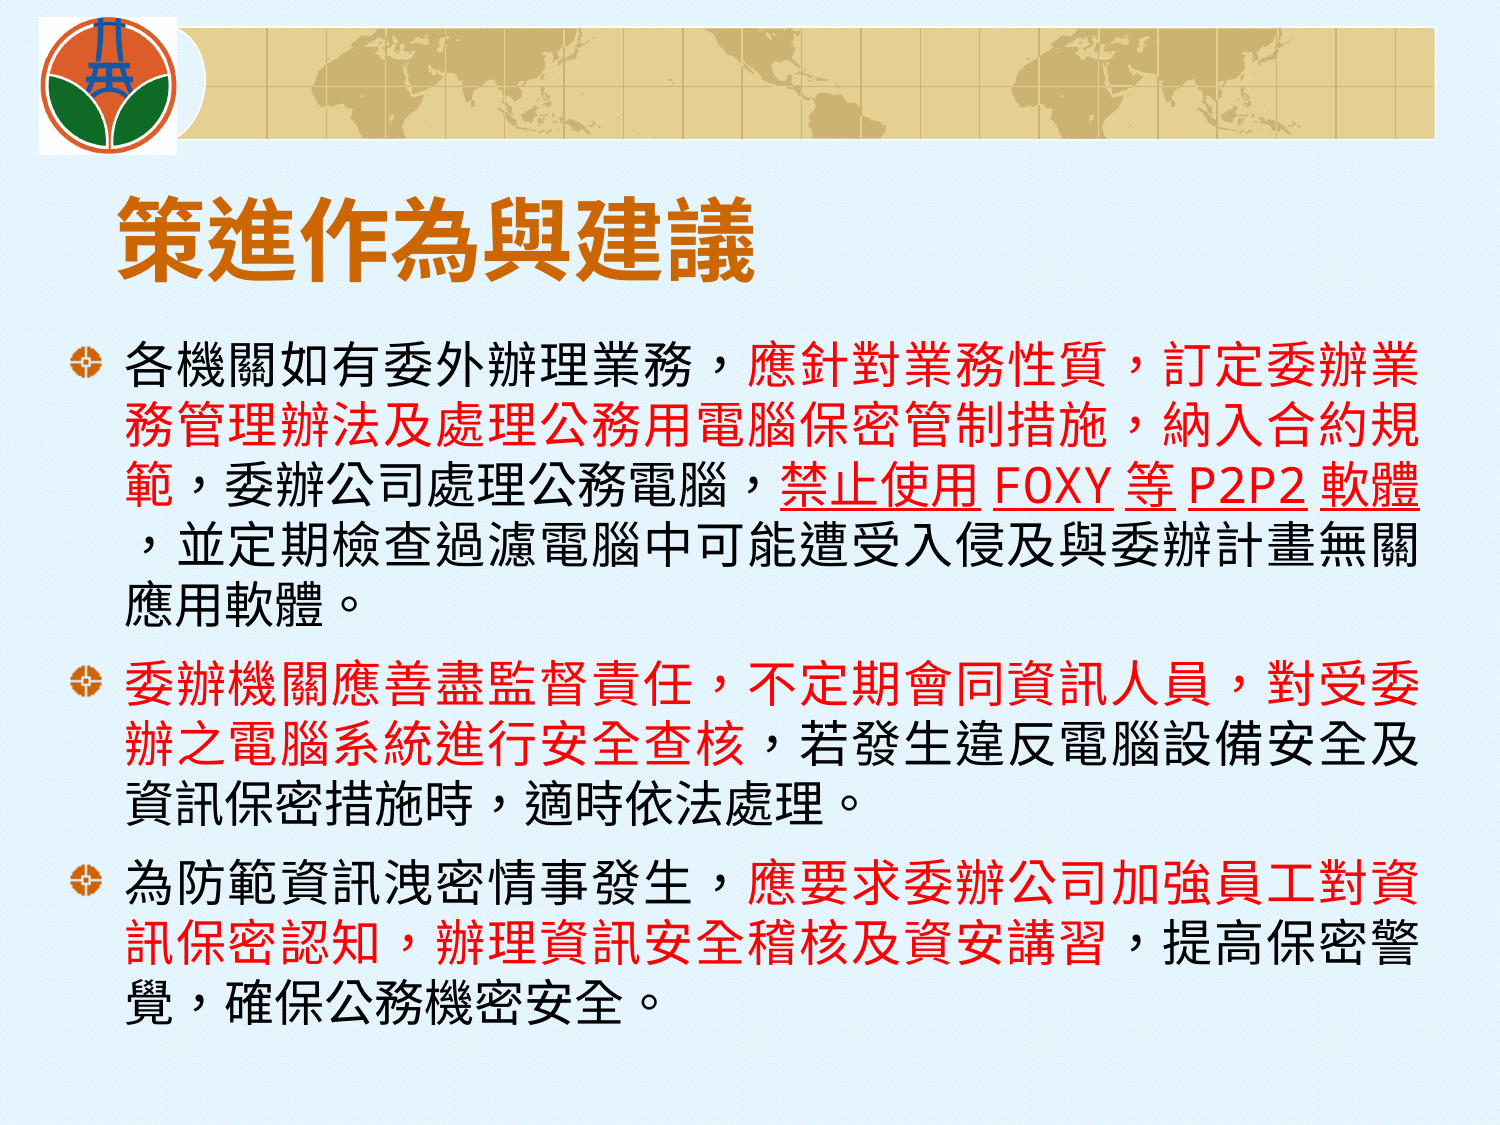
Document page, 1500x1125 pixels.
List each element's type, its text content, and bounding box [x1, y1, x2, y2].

list 各機關如有委外辦理業務，應針對業務性質，訂定委辦業務管理辦法及處理公務用電腦保密管制措施，納入合約規範，委辦公司處理公務電腦，禁止使用FOXY等P2P2軟體，並定期檢查過濾電腦中可能遭受入侵及與委辦計畫無關應用軟體。 委辦機關應善盡監督責任，不定期會同資訊人員，對受委辦之電腦系統進行安全查核，若發生違反電腦設備安全及資訊保密措施時，適時依法處理。 為防範資訊洩密情事發生，應要求委辦公司加強員工對資訊保密認知，辦理資訊安全稽核及資安講習，提高保密警覺，確保公務機密安全。 [53, 326, 1436, 1095]
title 策進作為與建議 [100, 148, 1376, 326]
picture [0, 0, 1500, 1125]
